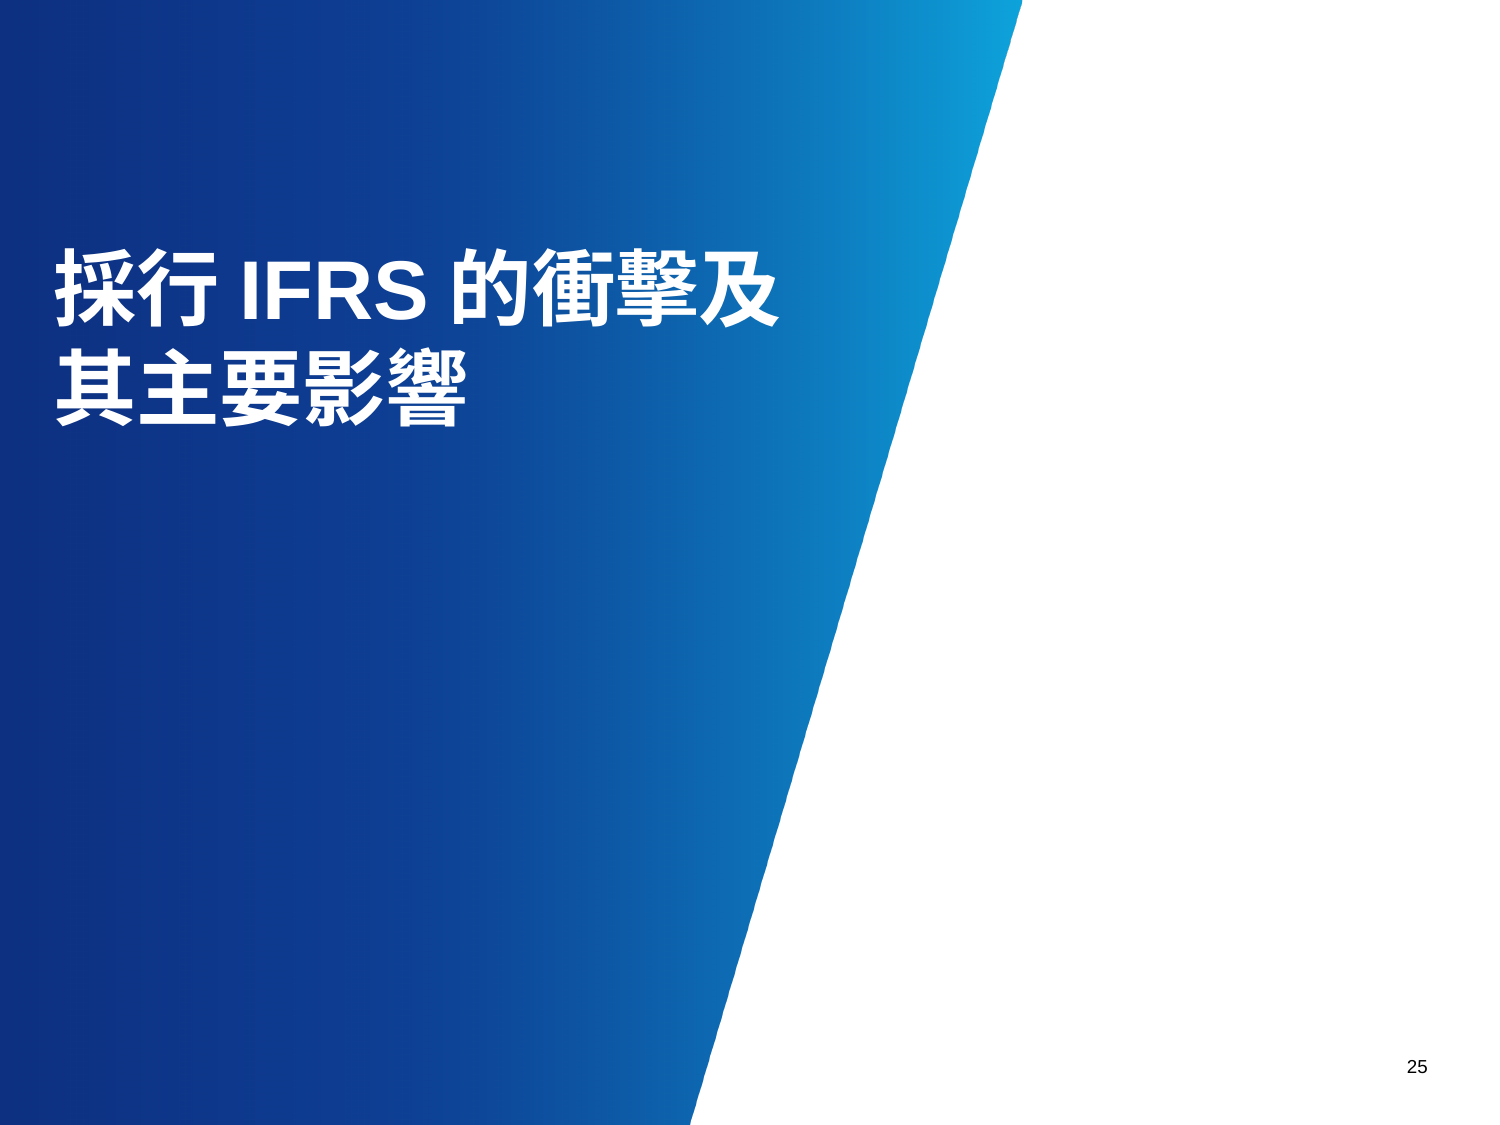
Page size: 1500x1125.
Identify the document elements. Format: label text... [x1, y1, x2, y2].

text_box [1391, 1047, 1500, 1094]
title 採行IFRS的衝擊及其主要影響 [53, 235, 850, 591]
